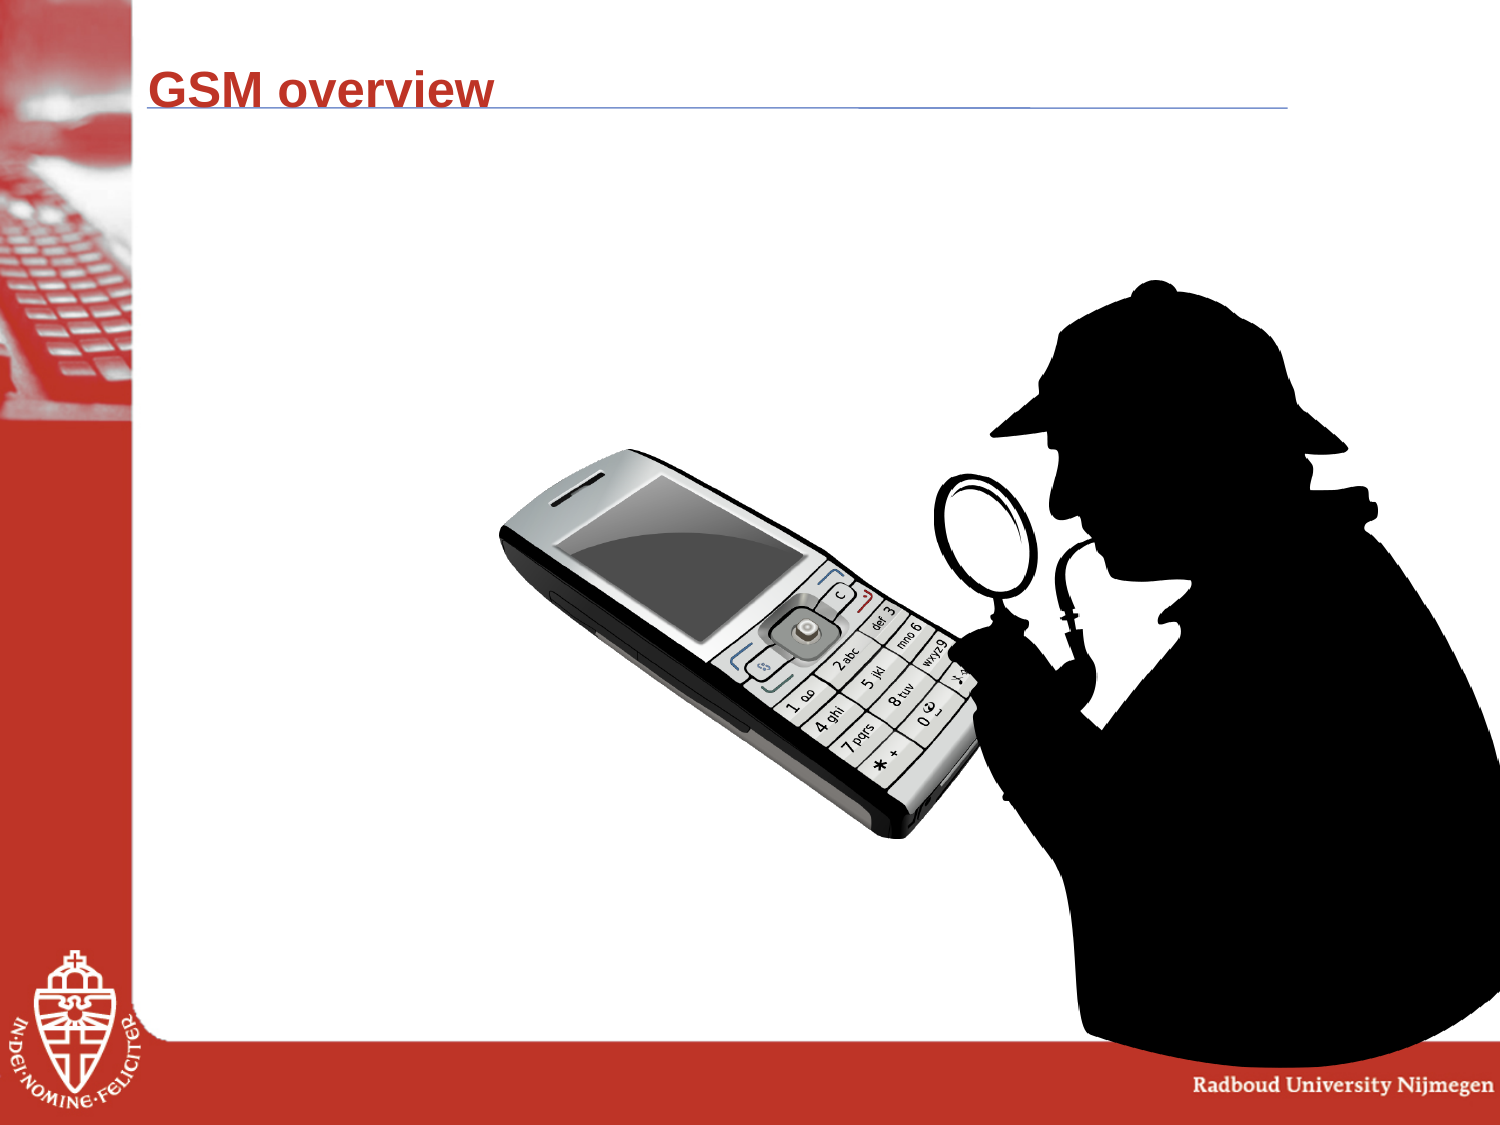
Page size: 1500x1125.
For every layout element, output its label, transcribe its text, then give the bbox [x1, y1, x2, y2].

picture [0, 0, 1500, 1125]
title GSM overview [147, 0, 1491, 122]
